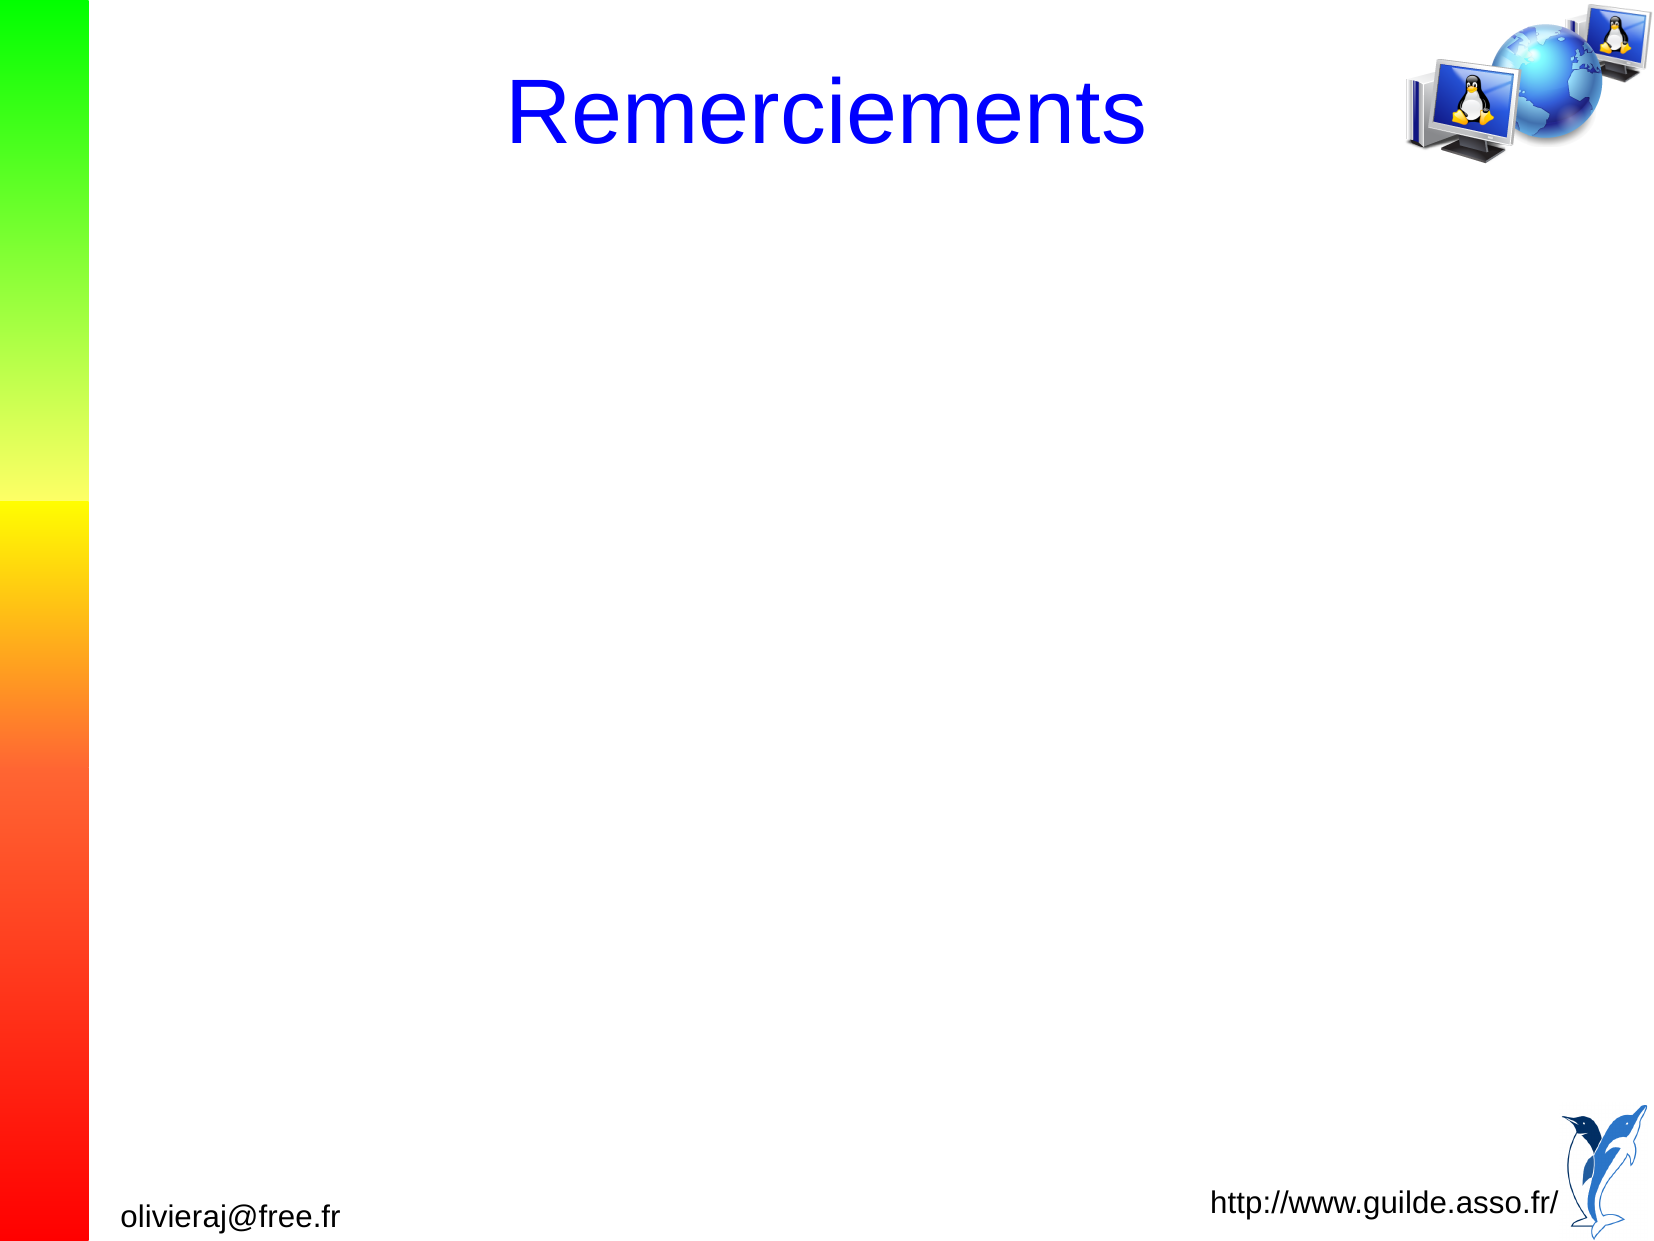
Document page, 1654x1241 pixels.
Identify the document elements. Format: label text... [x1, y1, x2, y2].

picture [1402, 0, 1654, 165]
picture [1559, 1102, 1648, 1241]
title Remerciements [82, 8, 1571, 216]
